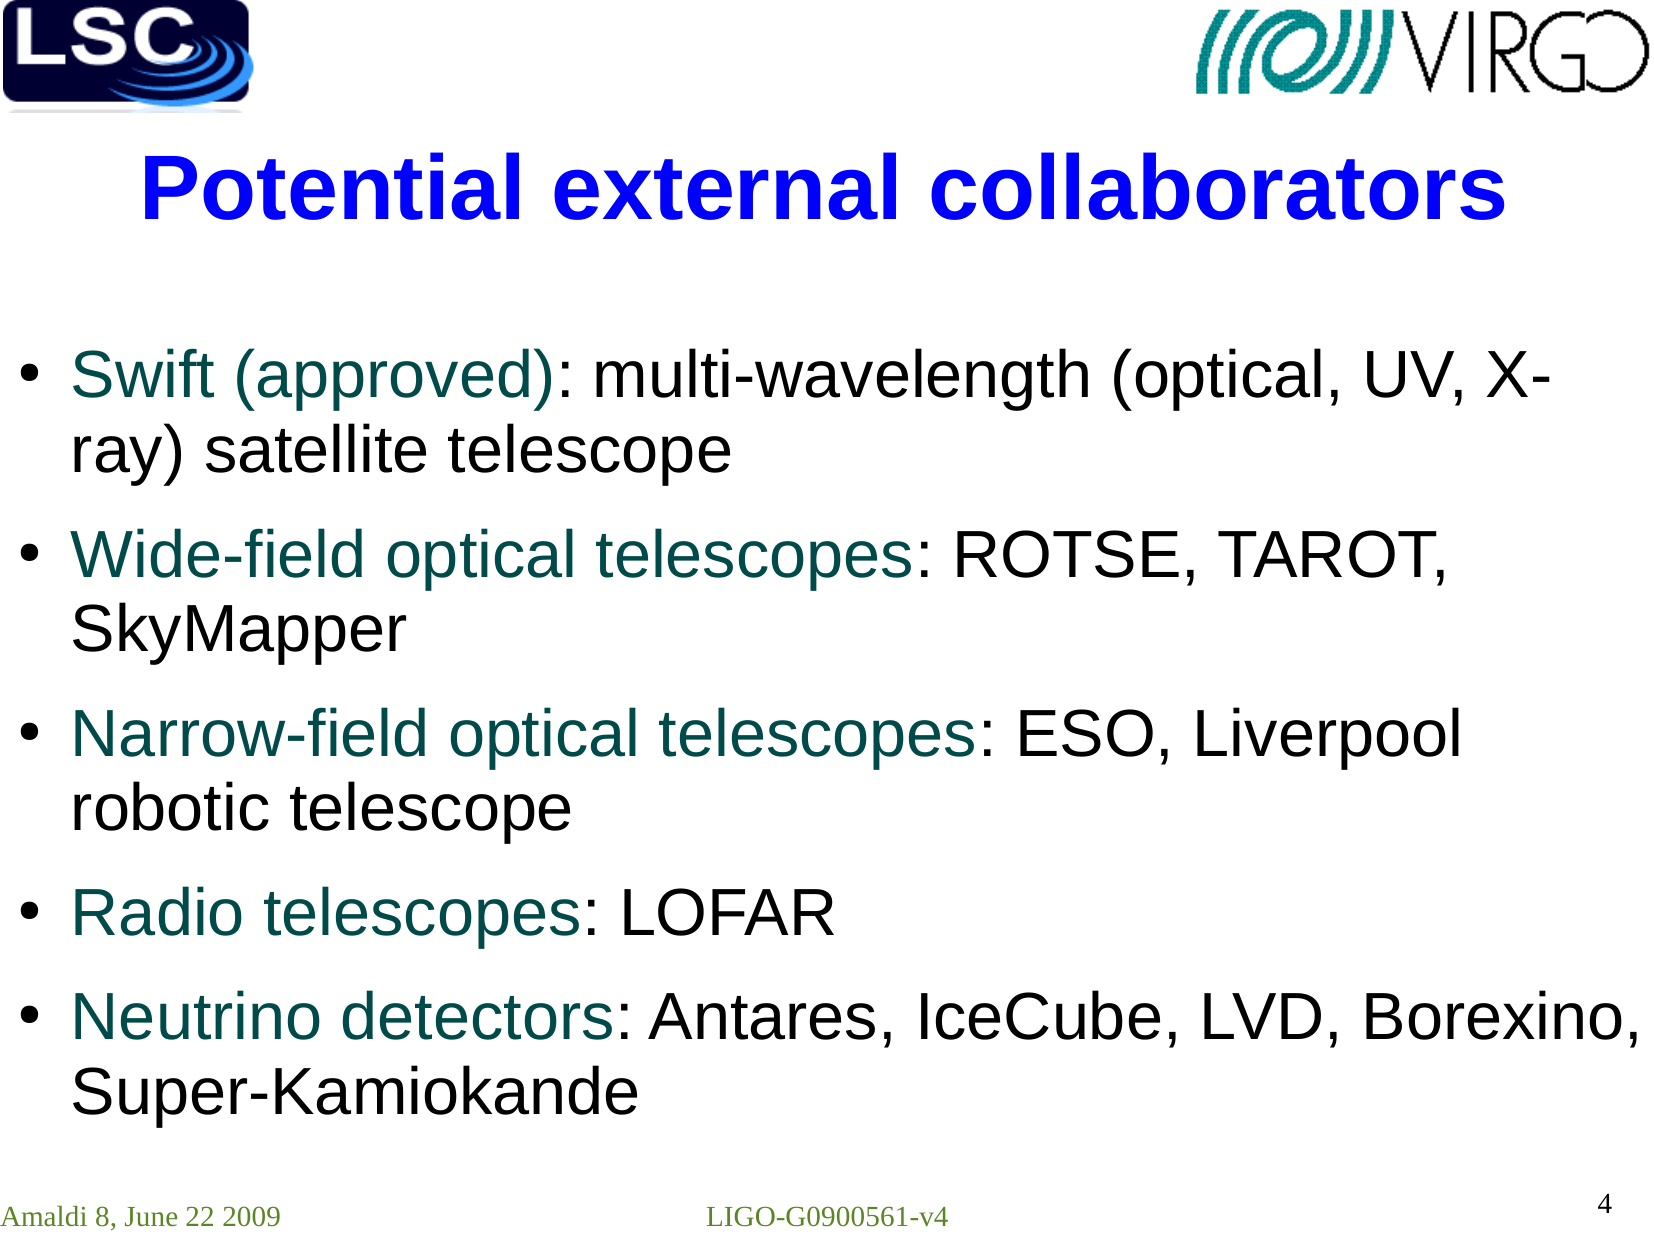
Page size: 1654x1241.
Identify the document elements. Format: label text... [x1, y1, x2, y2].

picture [1184, 0, 1654, 102]
picture [3, 0, 263, 112]
title Potential external collaborators [0, 112, 1651, 263]
list Swift (approved): multi-wavelength (optical, UV, X-ray) satellite telescope Wide-field optical telescopes: ROTSE, TAROT, SkyMapper Narrow-field optical telescopes: ESO, Liverpool robotic telescope Radio telescopes: LOFAR Neutrino detectors: Antares, IceCube, LVD, Borexino, Super-Kamiokande [0, 337, 1654, 1238]
